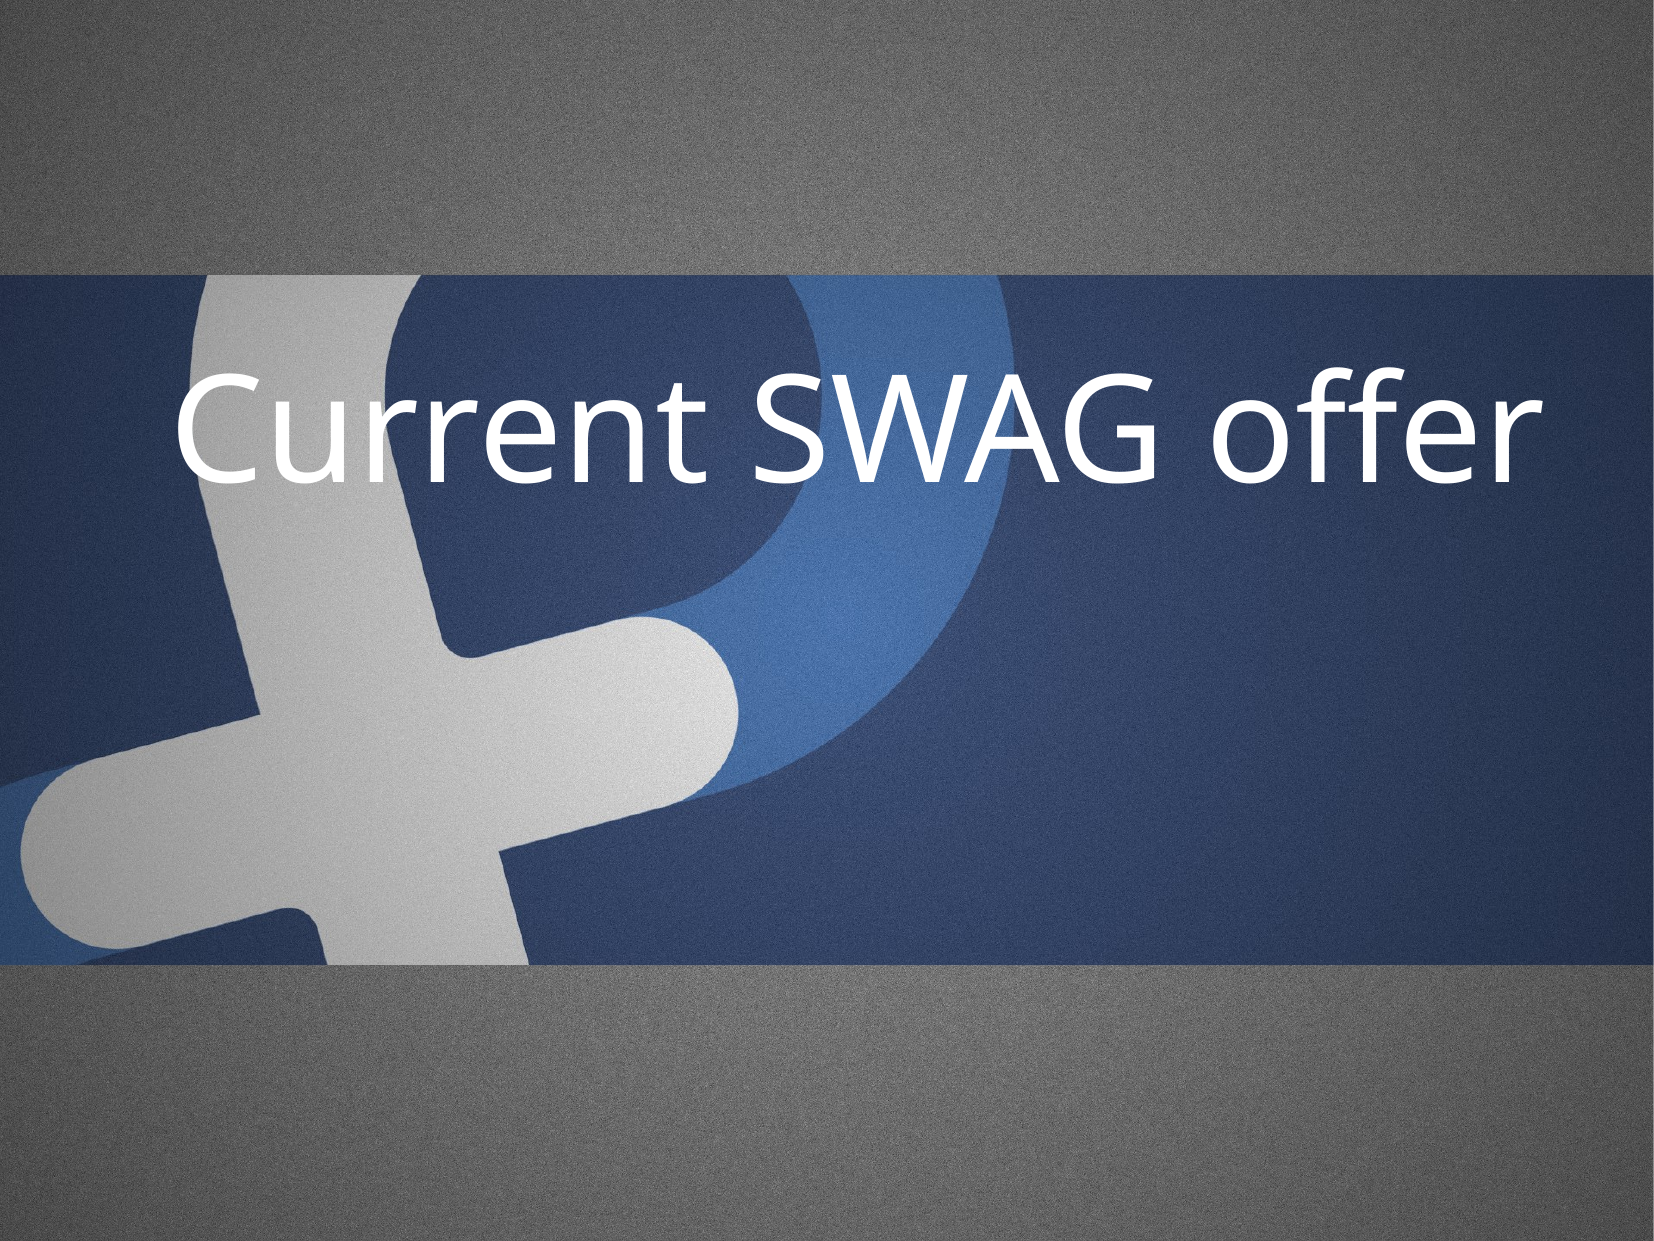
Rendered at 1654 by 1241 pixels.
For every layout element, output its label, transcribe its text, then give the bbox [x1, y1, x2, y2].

text_box Current SWAG offer [85, 315, 1561, 654]
picture [0, 0, 1654, 1241]
